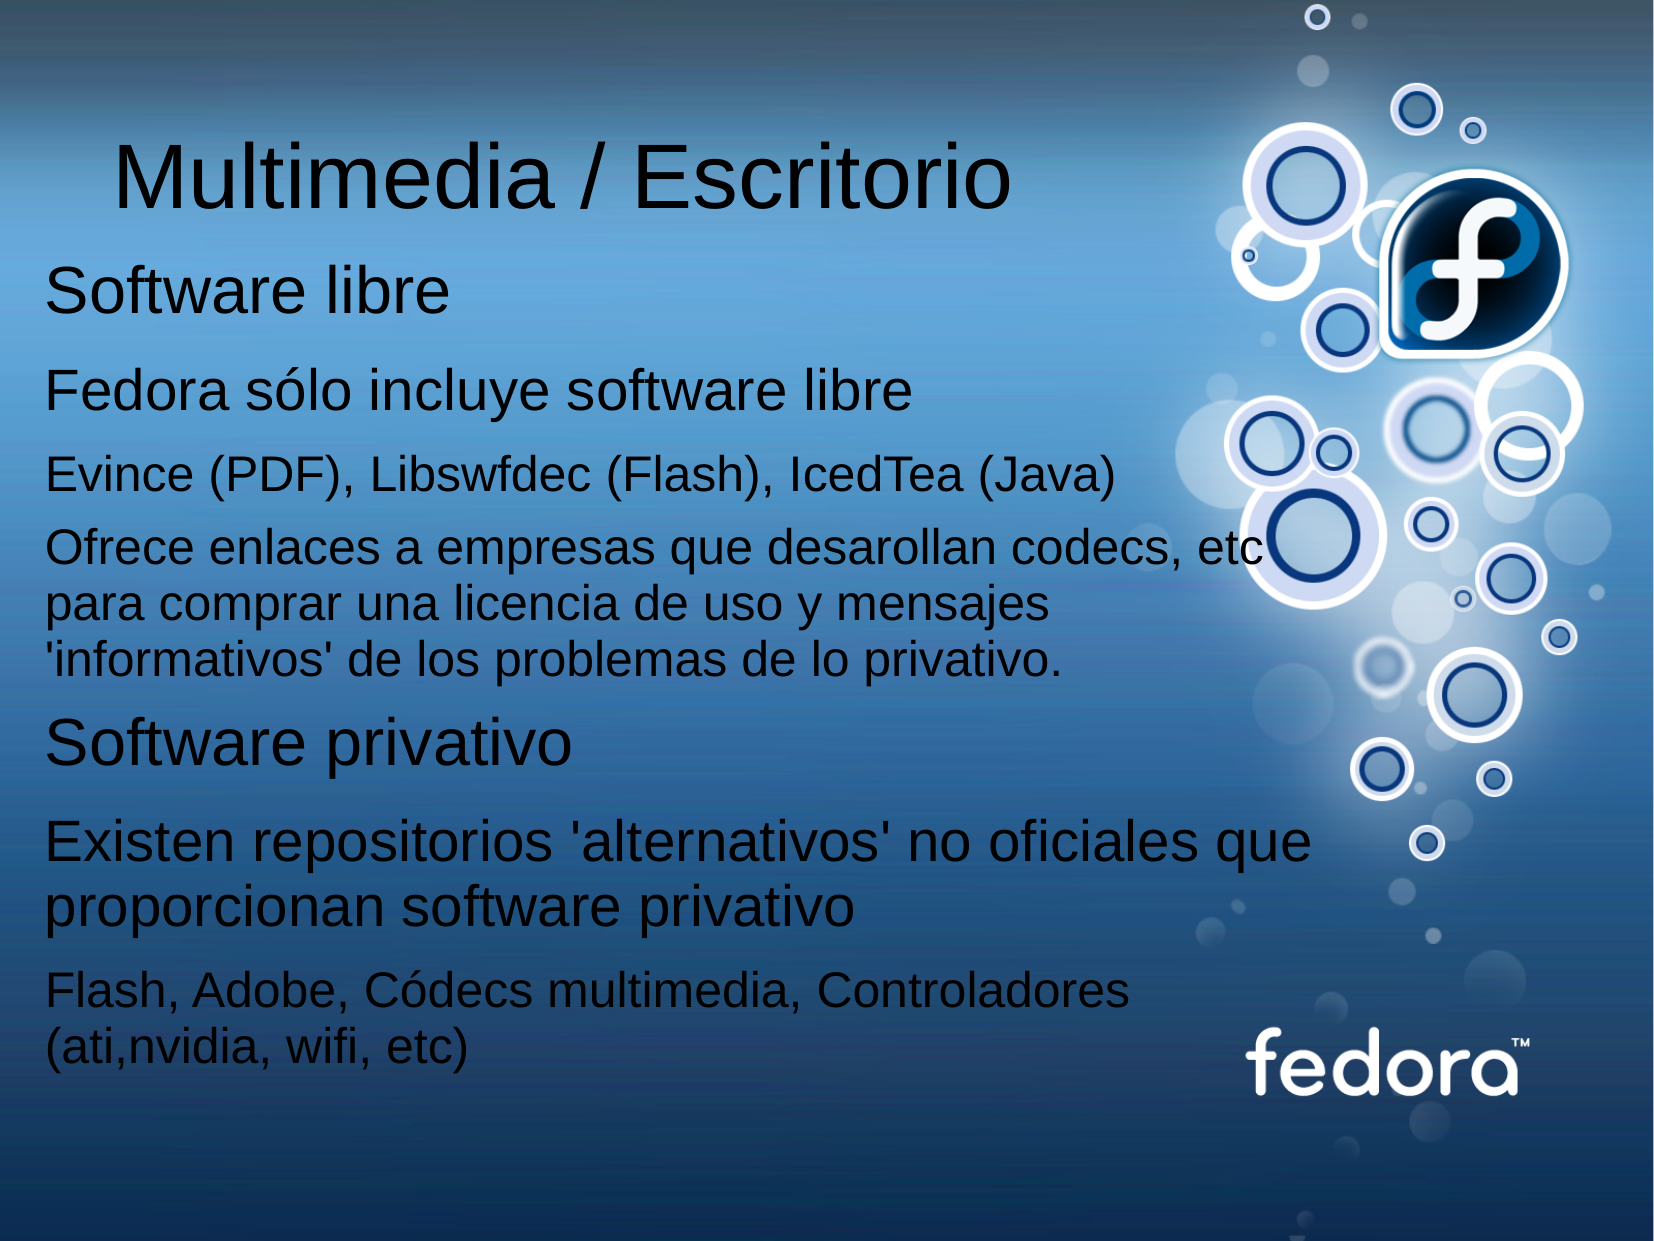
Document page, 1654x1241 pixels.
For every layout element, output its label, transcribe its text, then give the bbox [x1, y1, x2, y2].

list Software libre Fedora sólo incluye software libre Evince (PDF), Libswfdec (Flash), IcedTea (Java) Ofrece enlaces a empresas que desarollan codecs, etc para comprar una licencia de uso y mensajes 'informativos' de los problemas de lo privativo. Software privativo Existen repositorios 'alternativos' no oficiales que proporcionan software privativo Flash, Adobe, Códecs multimedia, Controladores (ati,nvidia, wifi, etc) [44, 253, 1351, 1167]
picture [0, 0, 1654, 1241]
title Multimedia / Escritorio [76, 73, 1565, 281]
